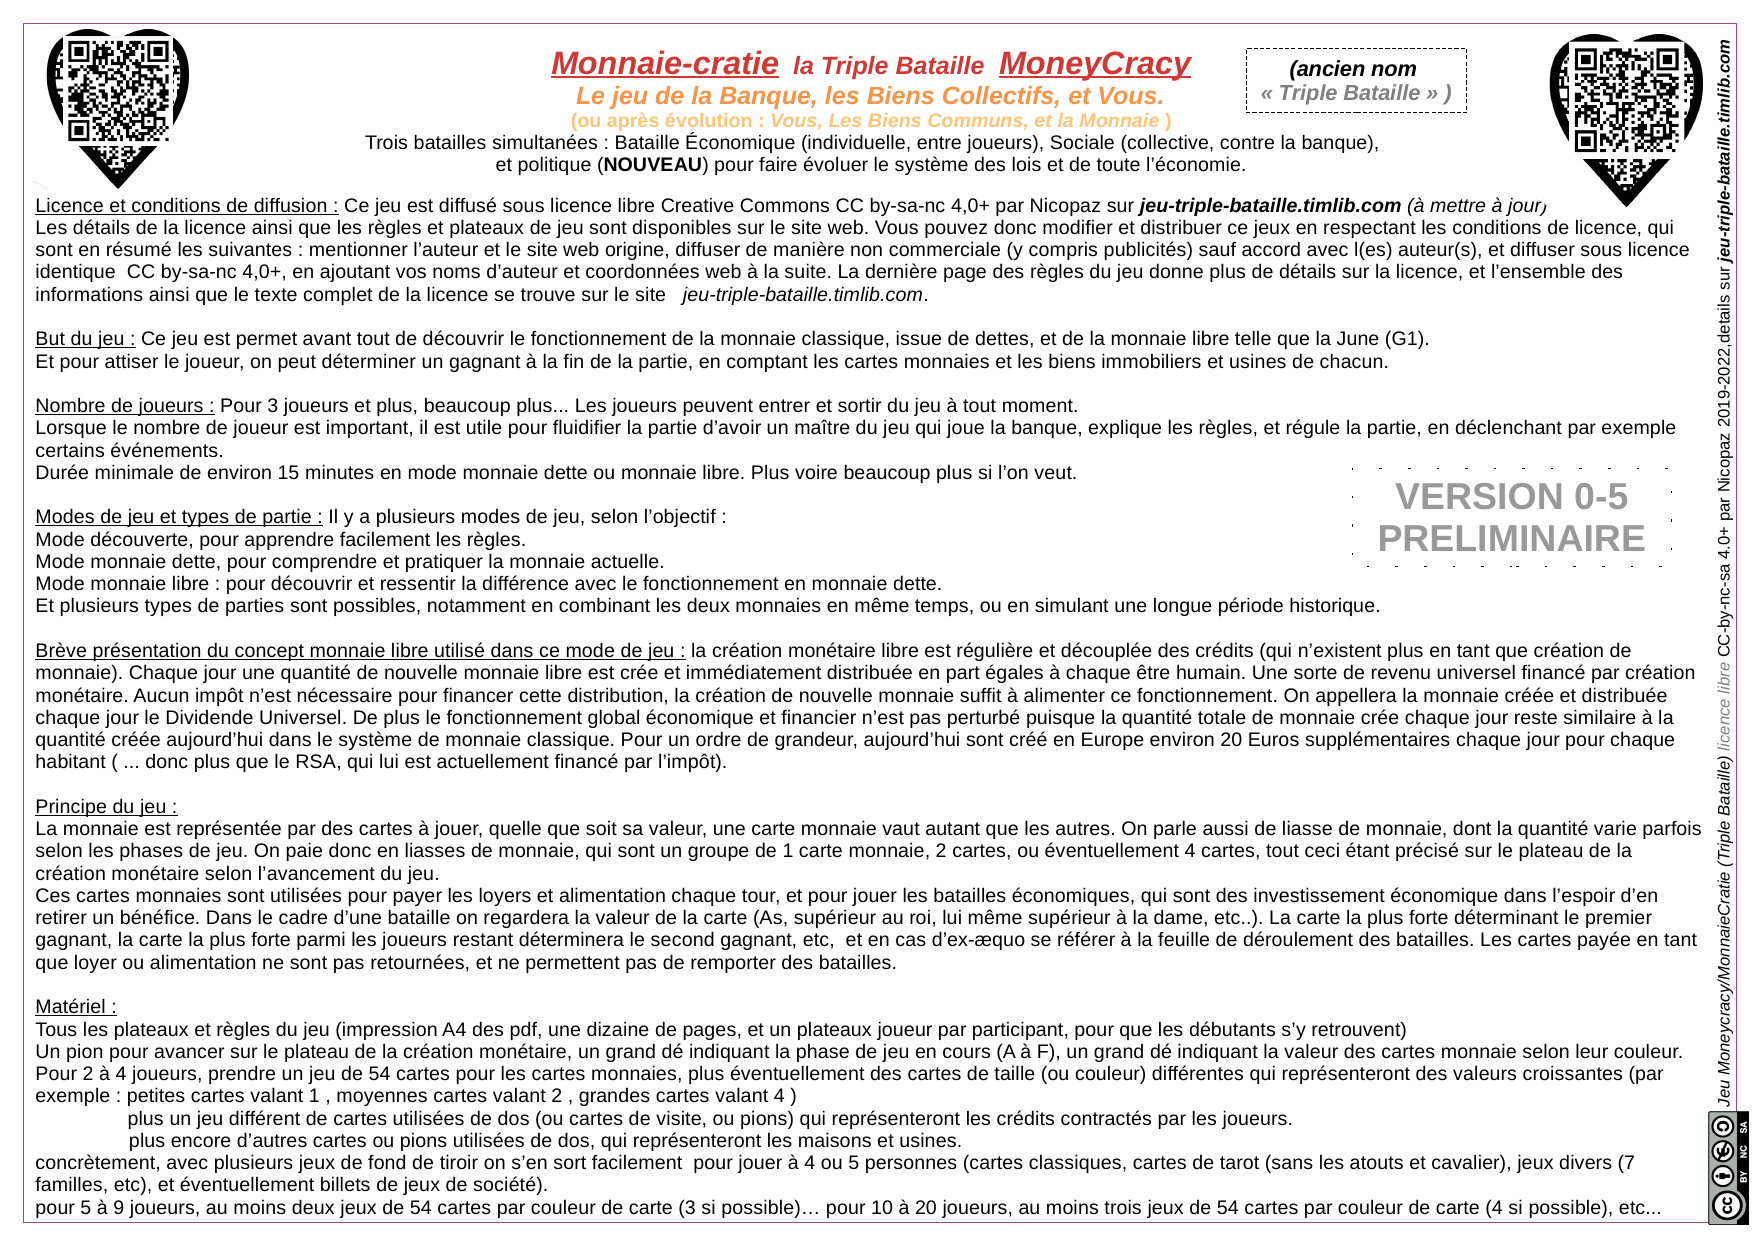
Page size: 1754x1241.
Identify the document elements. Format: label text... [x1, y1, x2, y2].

text_box VERSION 0-5 PRELIMINAIRE [1352, 468, 1672, 567]
picture [33, 29, 189, 189]
picture [1709, 1112, 1749, 1225]
text_box Monnaie-cratie la Triple Bataille MoneyCracy Le jeu de la Banque, les Biens Collectifs, et Vous. (ou après évolution : Vous, Les Biens Communs, et la Monnaie ) Trois batailles simultanées : Bataille Économique (individuelle, entre joueurs), Sociale (collective, contre la banque), et politique (NOUVEAU) pour faire évoluer le système des lois et de toute l’économie. Licence et conditions de diffusion : Ce jeu est diffusé sous licence libre Creative Commons CC by-sa-nc 4,0+ par Nicopaz sur jeu-triple-bataille.timlib.com (à mettre à jour) Les détails de la licence ainsi que les règles et plateaux de jeu sont disponibles sur le site web. Vous pouvez donc modifier et distribuer ce jeux en respectant les conditions de licence, qui sont en résumé les suivantes : mentionner l’auteur et le site web origine, diffuser de manière non commerciale (y compris publicités) sauf accord avec l(es) auteur(s), et diffuser sous licence identique CC by-sa-nc 4,0+, en ajoutant vos noms d’auteur et coordonnées web à la suite. La dernière page des règles du jeu donne plus de détails sur la licence, et l’ensemble des informations ainsi que le texte complet de la licence se trouve sur le site jeu-triple-bataille.timlib.com. But du jeu : Ce jeu est permet avant tout de découvrir le fonctionnement de la monnaie classique, issue de dettes, et de la monnaie libre telle que la June (G1). Et pour attiser le joueur, on peut déterminer un gagnant à la fin de la partie, en comptant les cartes monnaies et les biens immobiliers et usines de chacun. Nombre de joueurs : Pour 3 joueurs et plus, beaucoup plus... Les joueurs peuvent entrer et sortir du jeu à tout moment. Lorsque le nombre de joueur est important, il est utile pour fluidifier la partie d’avoir un maître du jeu qui joue la banque, explique les règles, et régule la partie, en déclenchant par exemple certains événements. Durée minimale de environ 15 minutes en mode monnaie dette ou monnaie libre. Plus voire beaucoup plus si l’on veut. Modes de jeu et types de partie : Il y a plusieurs modes de jeu, selon l’objectif : Mode découverte, pour apprendre facilement les règles. Mode monnaie dette, pour comprendre et pratiquer la monnaie actuelle. Mode monnaie libre : pour découvrir et ressentir la différence avec le fonctionnement en monnaie dette. Et plusieurs types de parties sont possibles, notamment en combinant les deux monnaies en même temps, ou en simulant une longue période historique. Brève présentation du concept monnaie libre utilisé dans ce mode de jeu : la création monétaire libre est régulière et découplée des crédits (qui n’existent plus en tant que création de monnaie). Chaque jour une quantité de nouvelle monnaie libre est crée et immédiatement distribuée en part égales à chaque être humain. Une sorte de revenu universel financé par création monétaire. Aucun impôt n’est nécessaire pour financer cette distribution, la création de nouvelle monnaie suffit à alimenter ce fonctionnement. On appellera la monnaie créée et distribuée chaque jour le Dividende Universel. De plus le fonctionnement global économique et financier n’est pas perturbé puisque la quantité totale de monnaie crée chaque jour reste similaire à la quantité créée aujourd’hui dans le système de monnaie classique. Pour un ordre de grandeur, aujourd’hui sont créé en Europe environ 20 Euros supplémentaires chaque jour pour chaque habitant ( ... donc plus que le RSA, qui lui est actuellement financé par l’impôt). Principe du jeu : La monnaie est représentée par des cartes à jouer, quelle que soit sa valeur, une carte monnaie vaut autant que les autres. On parle aussi de liasse de monnaie, dont la quantité varie parfois selon les phases de jeu. On paie donc en liasses de monnaie, qui sont un groupe de 1 carte monnaie, 2 cartes, ou éventuellement 4 cartes, tout ceci étant précisé sur le plateau de la création monétaire selon l’avancement du jeu. Ces cartes monnaies sont utilisées pour payer les loyers et alimentation chaque tour, et pour jouer les batailles économiques, qui sont des investissement économique dans l’espoir d’en retirer un bénéfice. Dans le cadre d’une bataille on regardera la valeur de la carte (As, supérieur au roi, lui même supérieur à la dame, etc..). La carte la plus forte déterminant le premier gagnant, la carte la plus forte parmi les joueurs restant déterminera le second gagnant, etc, et en cas d’ex-æquo se référer à la feuille de déroulement des batailles. Les cartes payée en tant que loyer ou alimentation ne sont pas retournées, et ne permettent pas de remporter des batailles. Matériel : Tous les plateaux et règles du jeu (impression A4 des pdf, une dizaine de pages, et un plateaux joueur par participant, pour que les débutants s’y retrouvent) Un pion pour avancer sur le plateau de la création monétaire, un grand dé indiquant la phase de jeu en cours (A à F), un grand dé indiquant la valeur des cartes monnaie selon leur couleur. Pour 2 à 4 joueurs, prendre un jeu de 54 cartes pour les cartes monnaies, plus éventuellement des cartes de taille (ou couleur) différentes qui représenteront des valeurs croissantes (par exemple : petites cartes valant 1 , moyennes cartes valant 2 , grandes cartes valant 4 ) plus un jeu différent de cartes utilisées de dos (ou cartes de visite, ou pions) qui représenteront les crédits contractés par les joueurs. plus encore d’autres cartes ou pions utilisées de dos, qui représenteront les maisons et usines. concrètement, avec plusieurs jeux de fond de tiroir on s’en sort facilement pour jouer à 4 ou 5 personnes (cartes classiques, cartes de tarot (sans les atouts et cavalier), jeux divers (7 familles, etc), et éventuellement billets de jeux de société). pour 5 à 9 joueurs, au moins deux jeux de 54 cartes par couleur de carte (3 si possible)… pour 10 à 20 joueurs, au moins trois jeux de 54 cartes par couleur de carte (4 si possible), etc... [35, 23, 1707, 1241]
picture [1535, 34, 1703, 207]
text_box (ancien nom « Triple Bataille » ) [1246, 48, 1467, 113]
